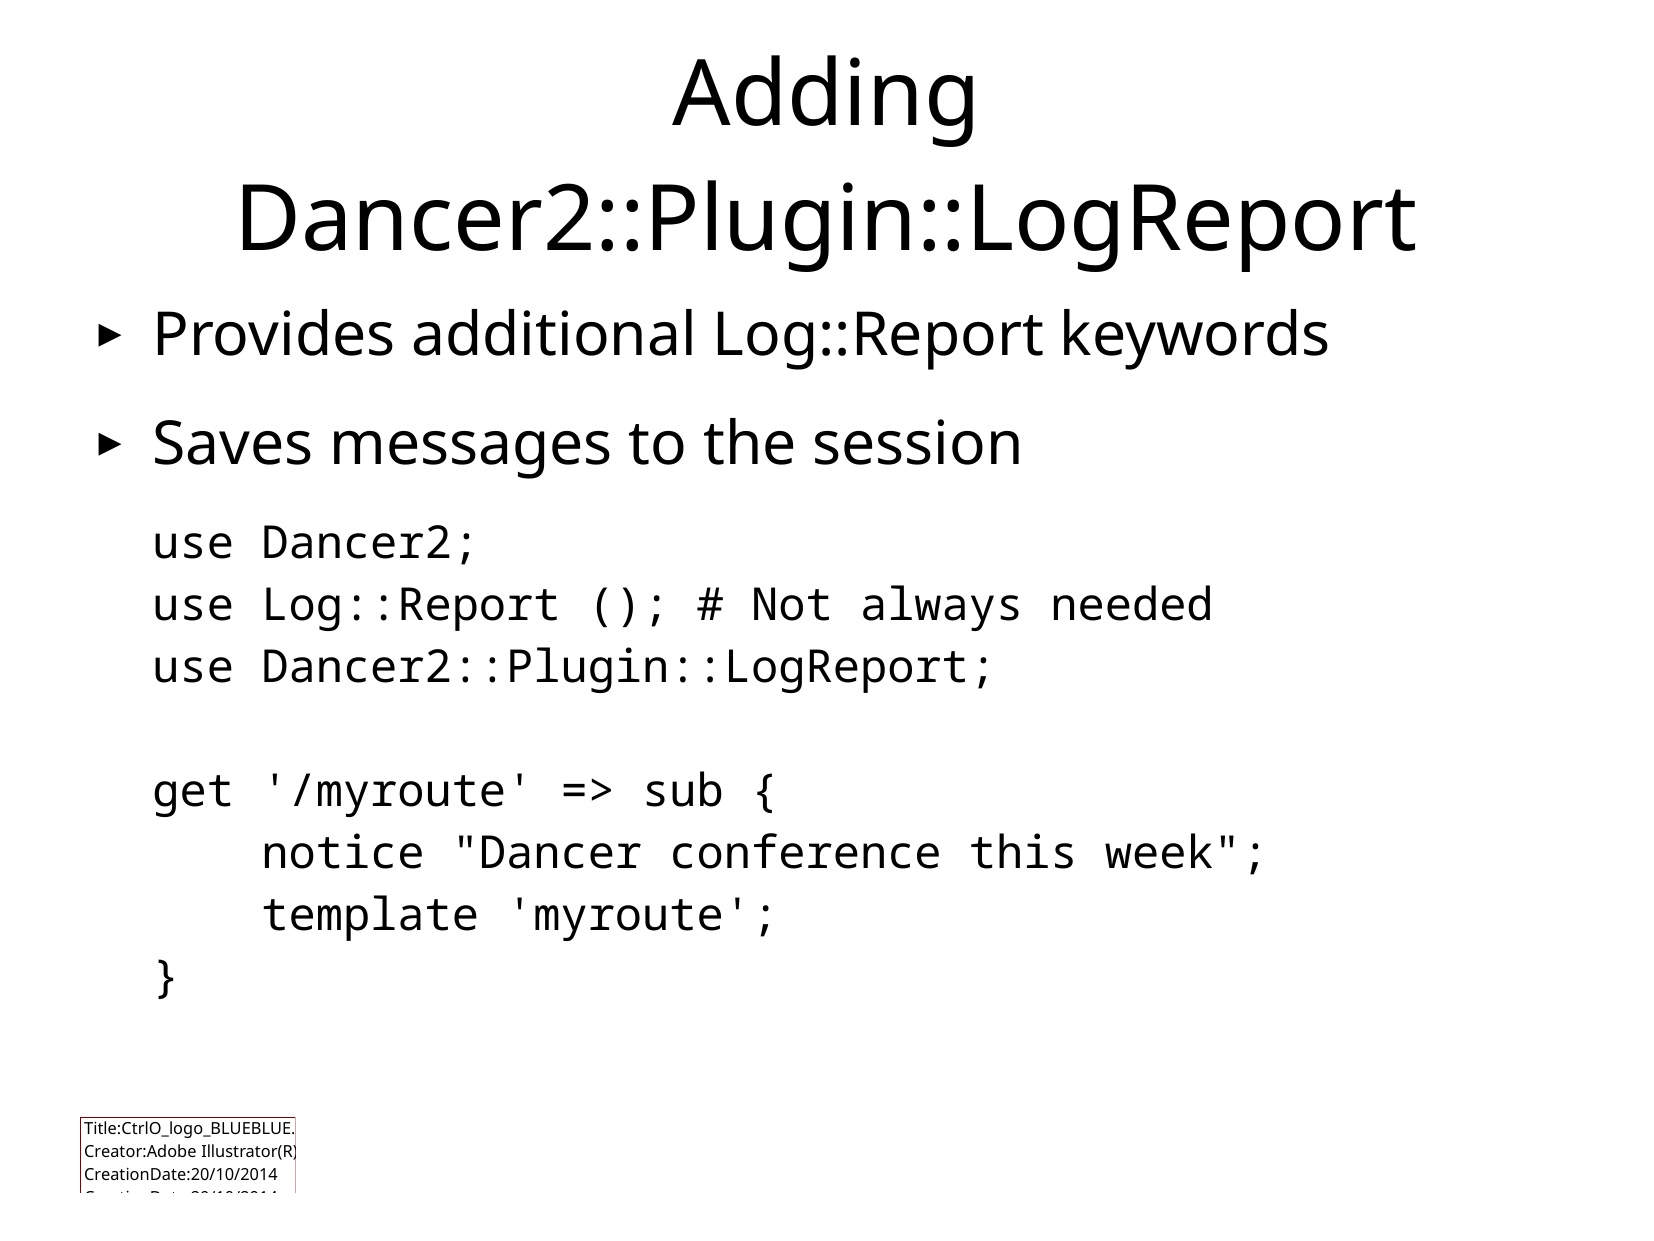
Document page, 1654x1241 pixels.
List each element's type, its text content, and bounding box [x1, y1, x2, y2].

title Adding Dancer2::Plugin::LogReport [82, 49, 1571, 257]
list Provides additional Log::Report keywords Saves messages to the session use Dancer2; use Log::Report (); # Not always needed use Dancer2::Plugin::LogReport; get '/myroute' => sub { notice "Dancer conference this week"; template 'myroute'; } [82, 290, 1571, 1010]
